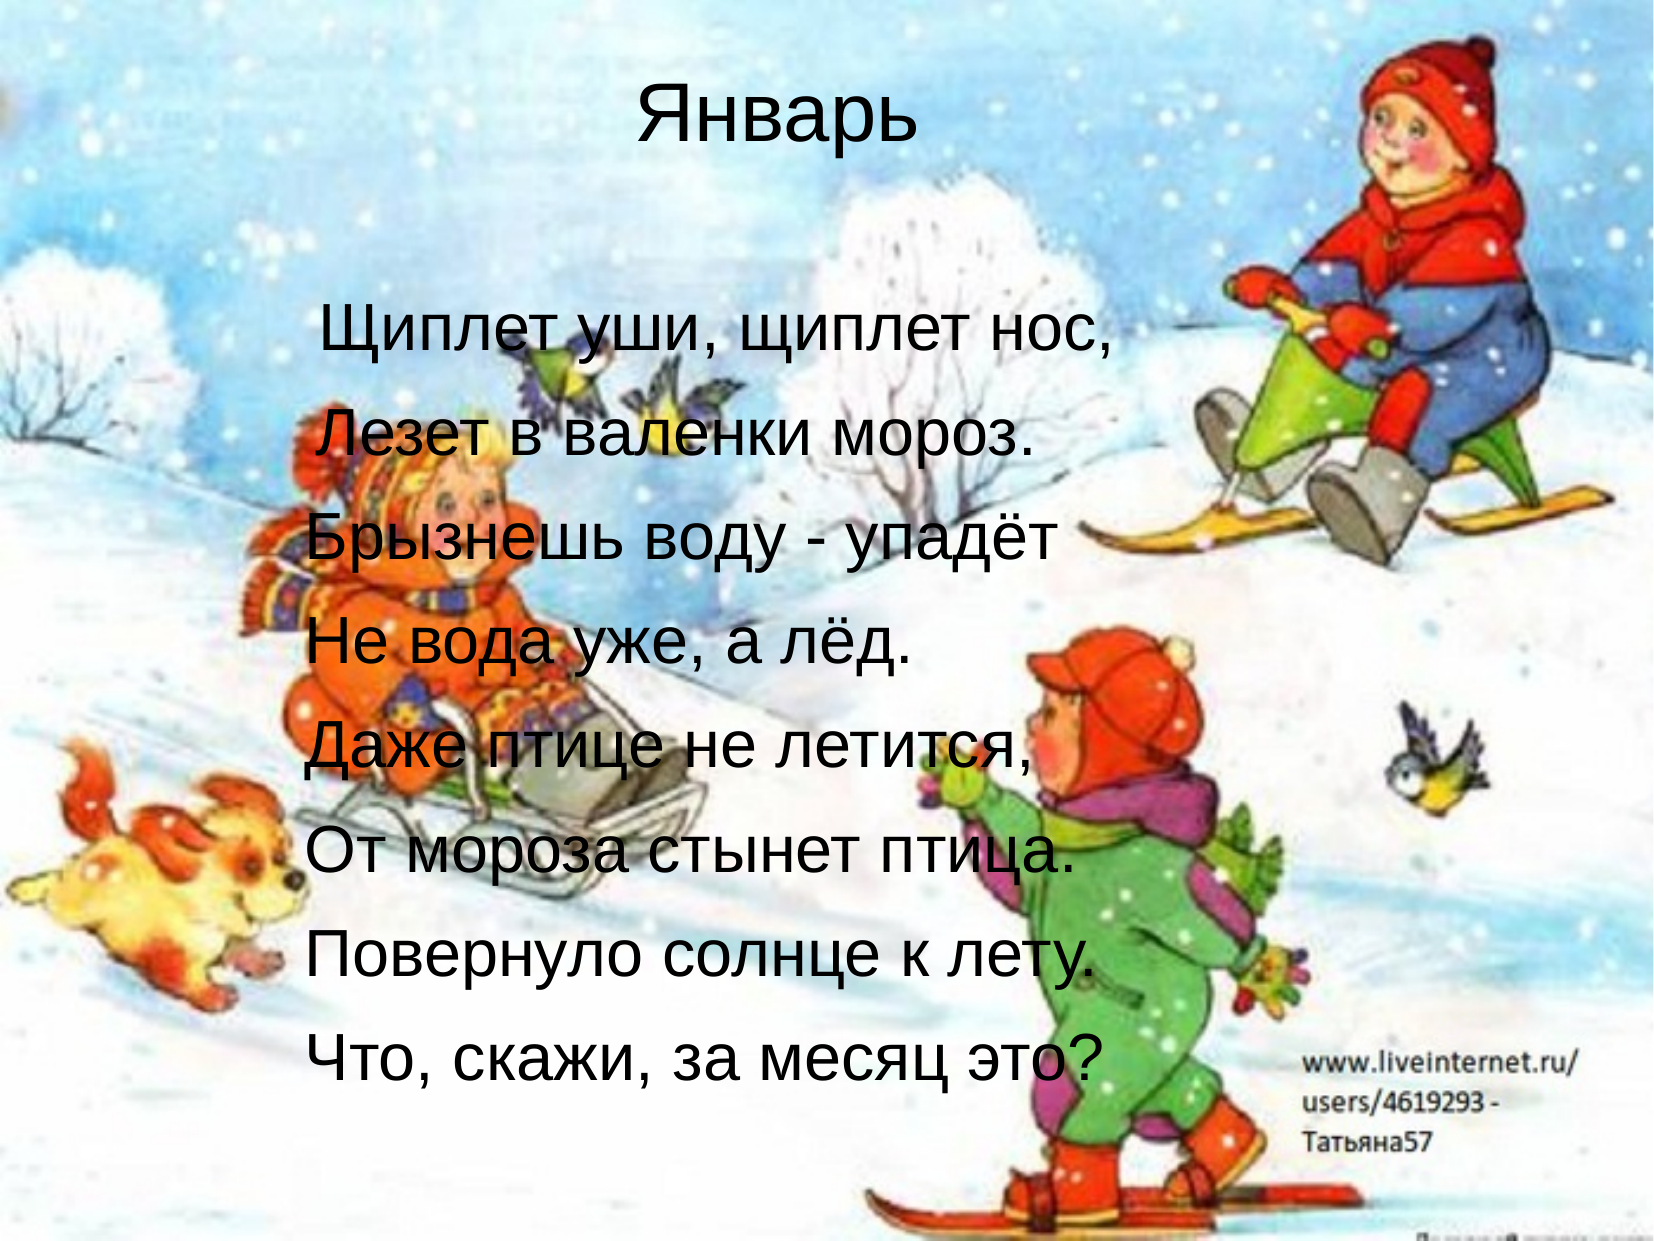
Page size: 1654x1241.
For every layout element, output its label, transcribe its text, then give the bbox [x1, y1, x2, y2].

list Щиплет уши, щиплет нос, Лезет в валенки мороз. Брызнешь воду - упадёт Не вода уже, а лёд. Даже птице не летится, От мороза стынет птица. Повернуло солнце к лету. Что, скажи, за месяц это? [82, 290, 1571, 1109]
text_box Январь [620, 59, 1063, 207]
picture [0, 0, 1654, 1241]
